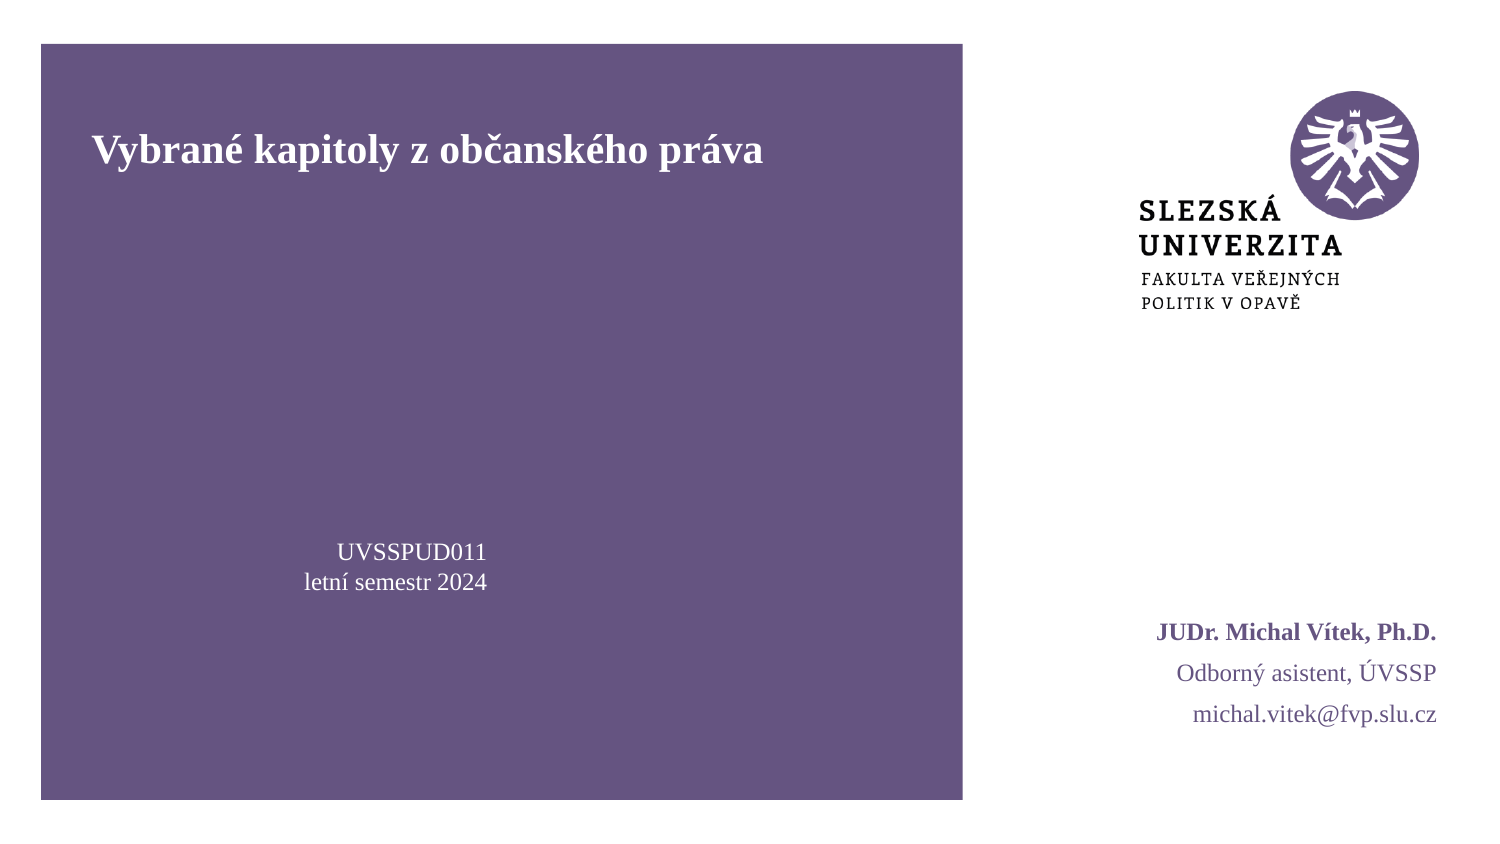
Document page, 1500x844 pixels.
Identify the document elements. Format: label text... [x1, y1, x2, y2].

title Vybrané kapitoly z občanského práva [76, 114, 916, 470]
subtitle UVSSPUD011 letní semestr 2024 [289, 528, 928, 753]
picture [1139, 91, 1419, 309]
text_box JUDr. Michal Vítek, Ph.D. Odborný asistent, ÚVSSP michal.vitek@fvp.slu.cz [1141, 610, 1472, 800]
text_box [41, 43, 963, 800]
